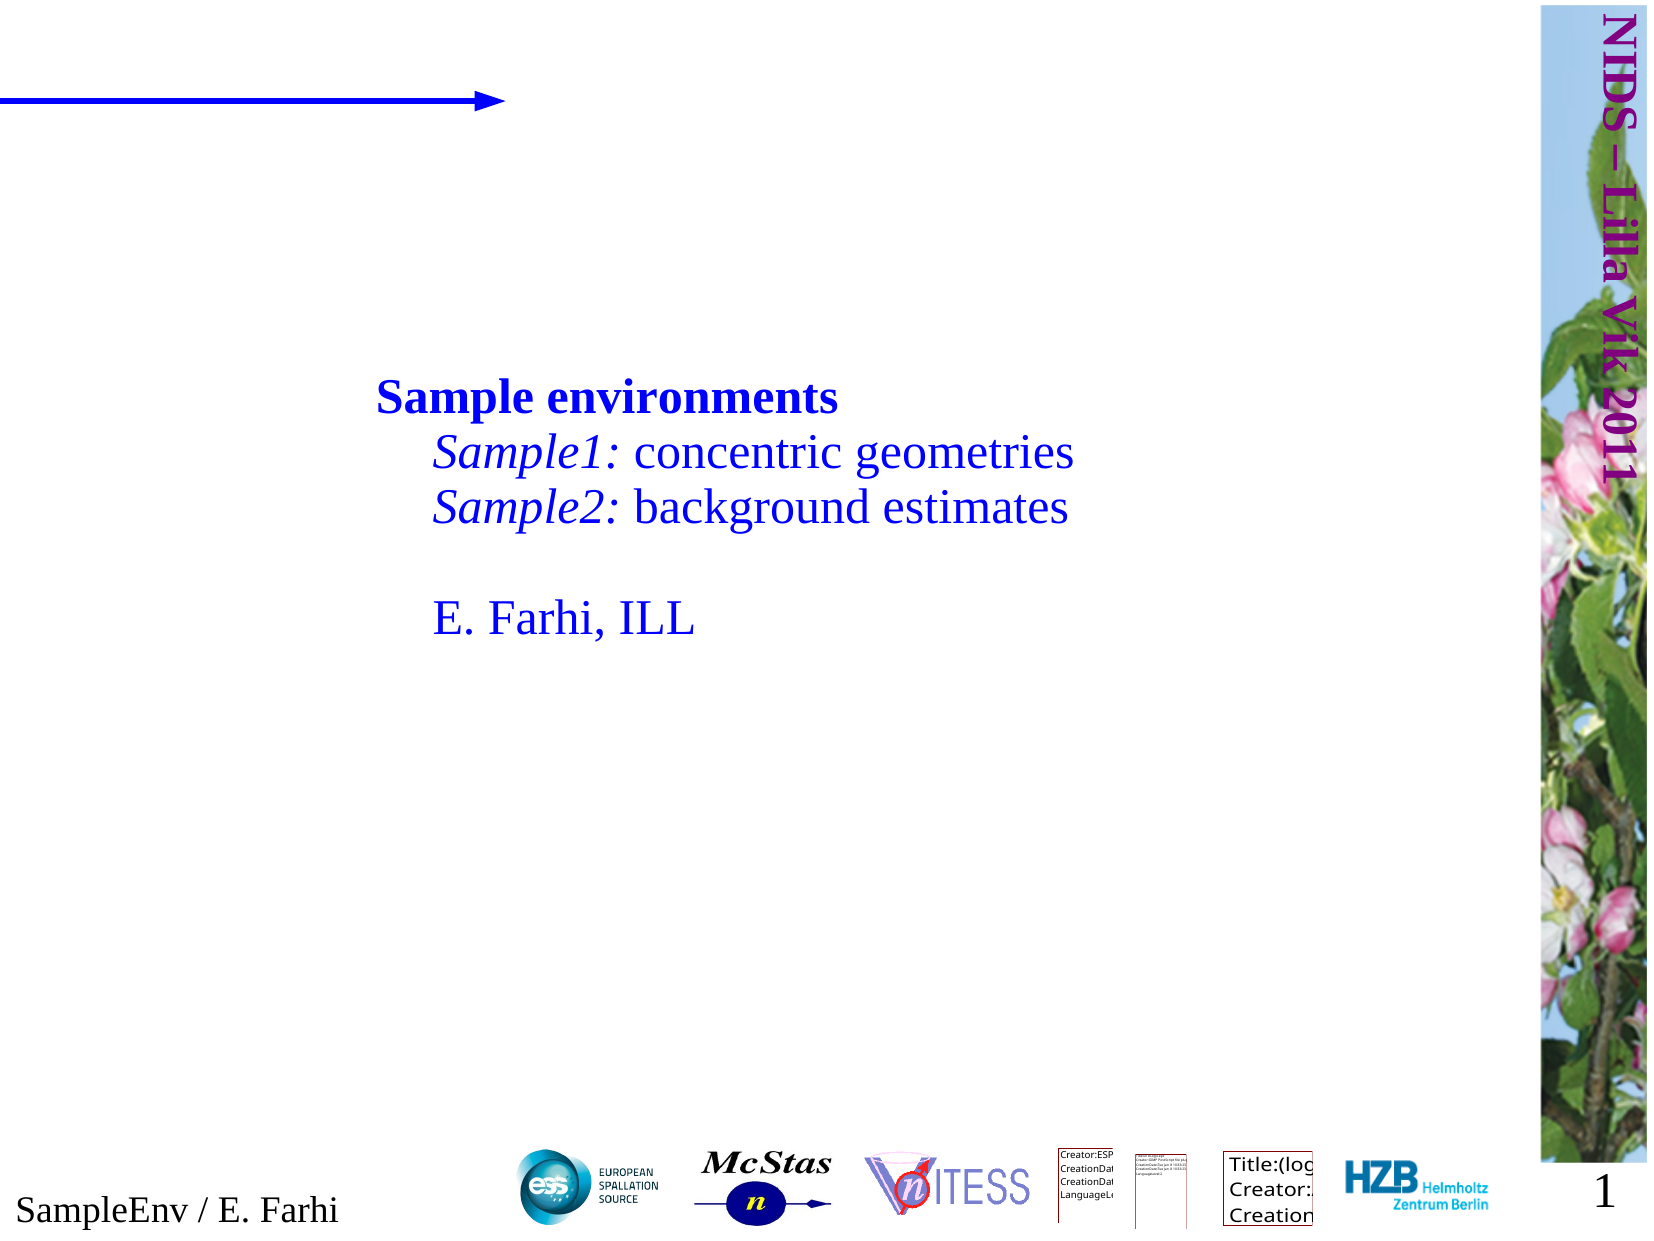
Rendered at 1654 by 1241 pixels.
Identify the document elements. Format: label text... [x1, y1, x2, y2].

picture [858, 1145, 1037, 1221]
picture [1323, 1145, 1526, 1221]
text_box Sample environments Sample1: concentric geometries Sample2: background estimates E. Farhi, ILL [375, 368, 1076, 646]
picture [1542, 6, 1646, 1162]
picture [692, 1150, 834, 1226]
picture [516, 1149, 658, 1225]
picture [529, 1164, 573, 1209]
